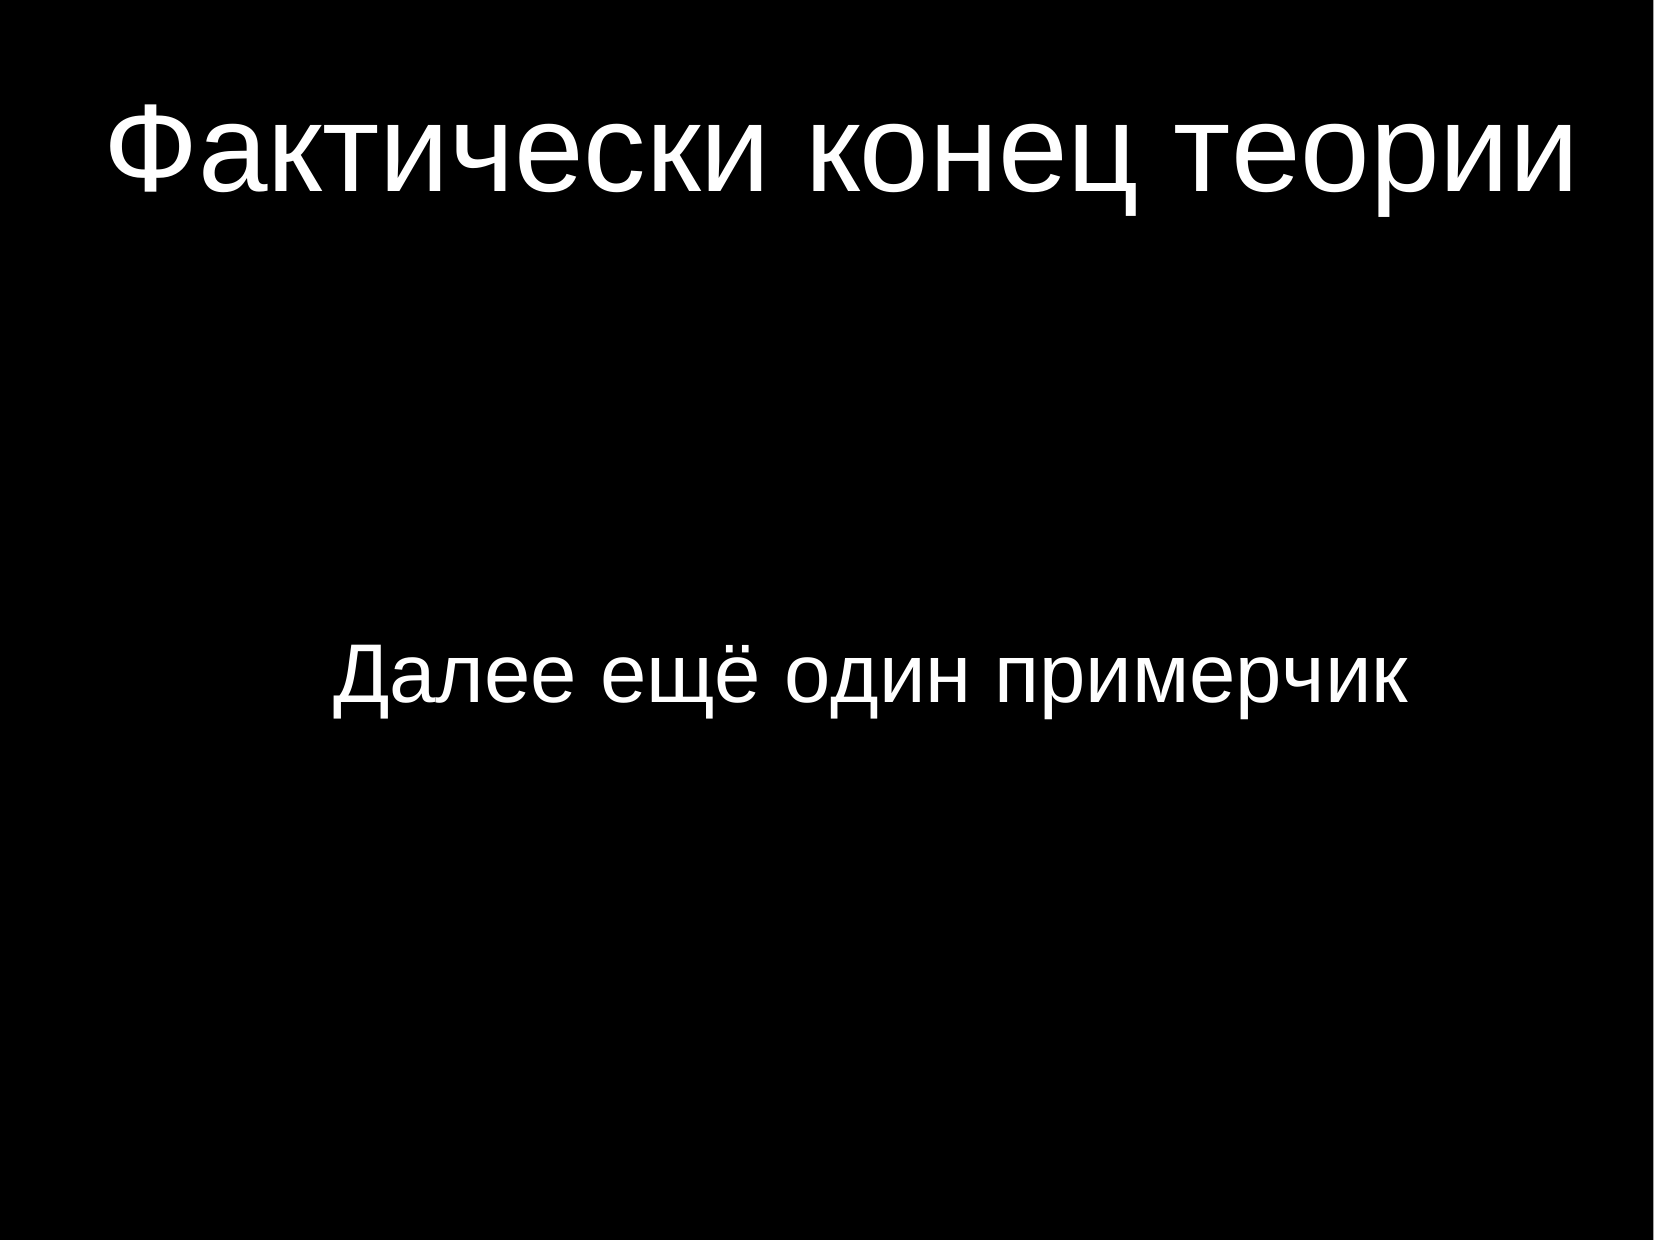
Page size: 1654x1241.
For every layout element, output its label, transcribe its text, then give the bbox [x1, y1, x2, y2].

text_box Фактически конец теории [59, 70, 1625, 226]
text_box Далее ещё один примерчик [265, 620, 1477, 728]
